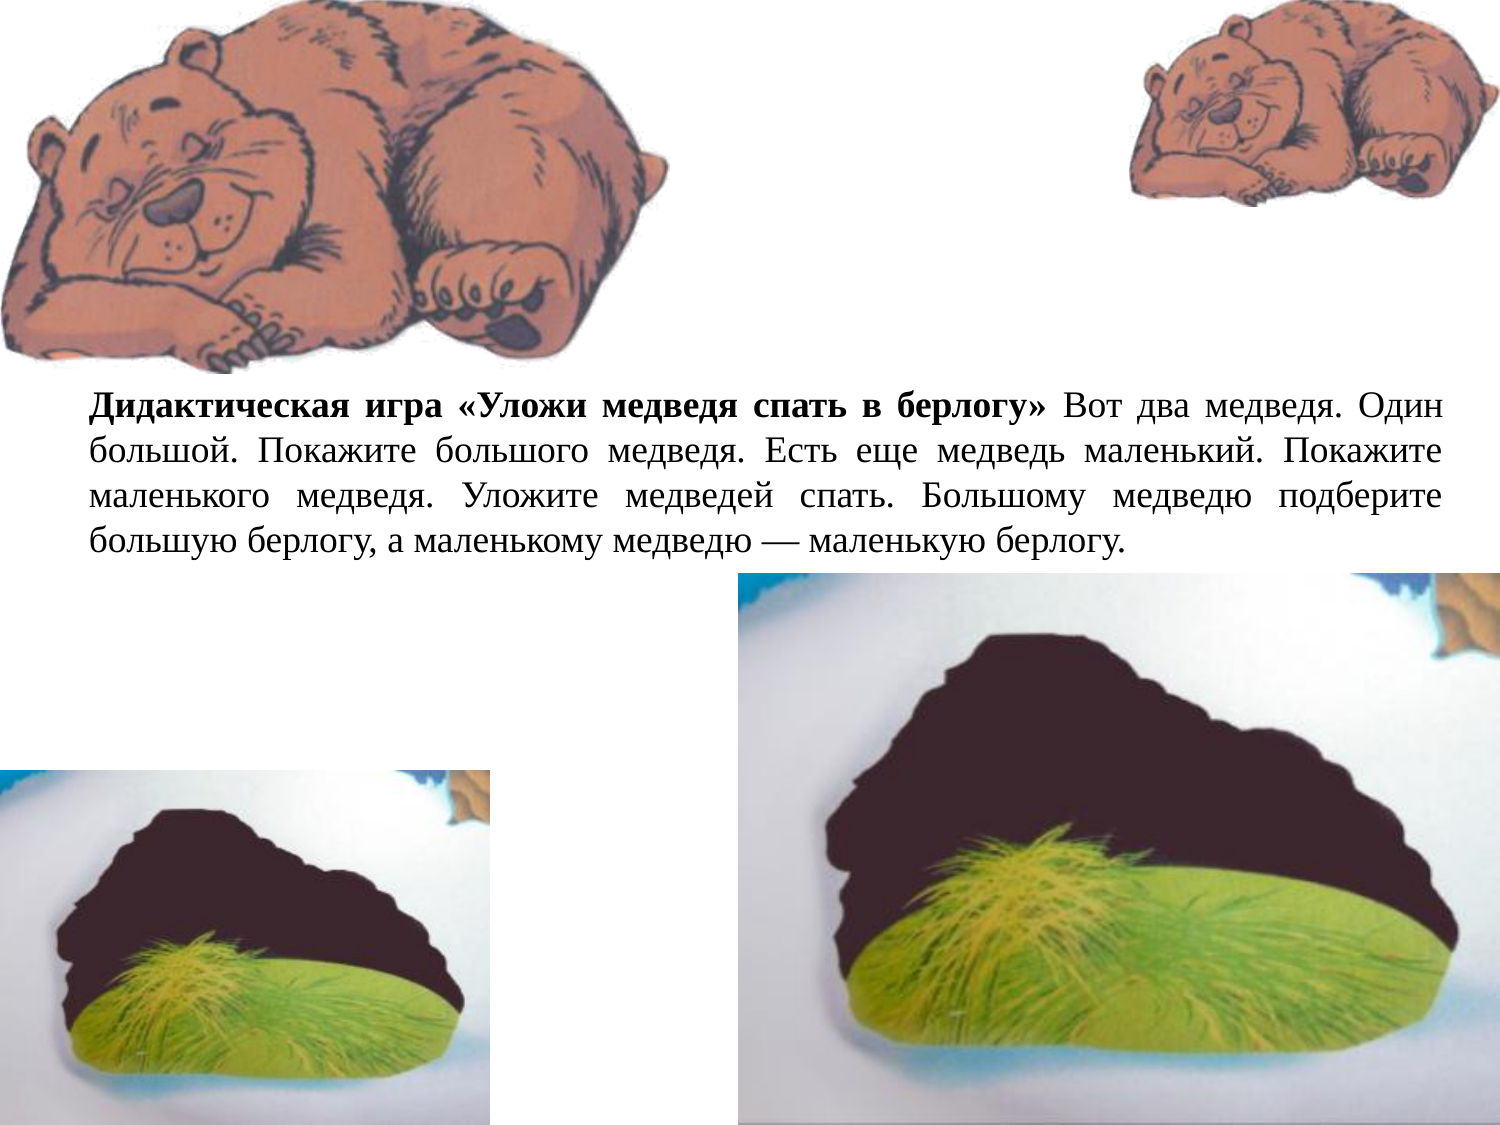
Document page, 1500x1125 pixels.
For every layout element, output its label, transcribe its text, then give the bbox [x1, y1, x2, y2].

picture [0, 770, 490, 1125]
picture [1129, 0, 1500, 207]
text_box Дидактическая игра «Уложи медведя спать в берлогу» Вот два медведя. Один большой. Покажите большого медведя. Есть еще медведь маленький. Покажите маленького медведя. Уложите медведей спать. Большому медведю подберите большую берлогу, а маленькому медведю — маленькую берлогу. [74, 373, 1459, 568]
picture [738, 573, 1500, 1125]
picture [0, 0, 670, 374]
